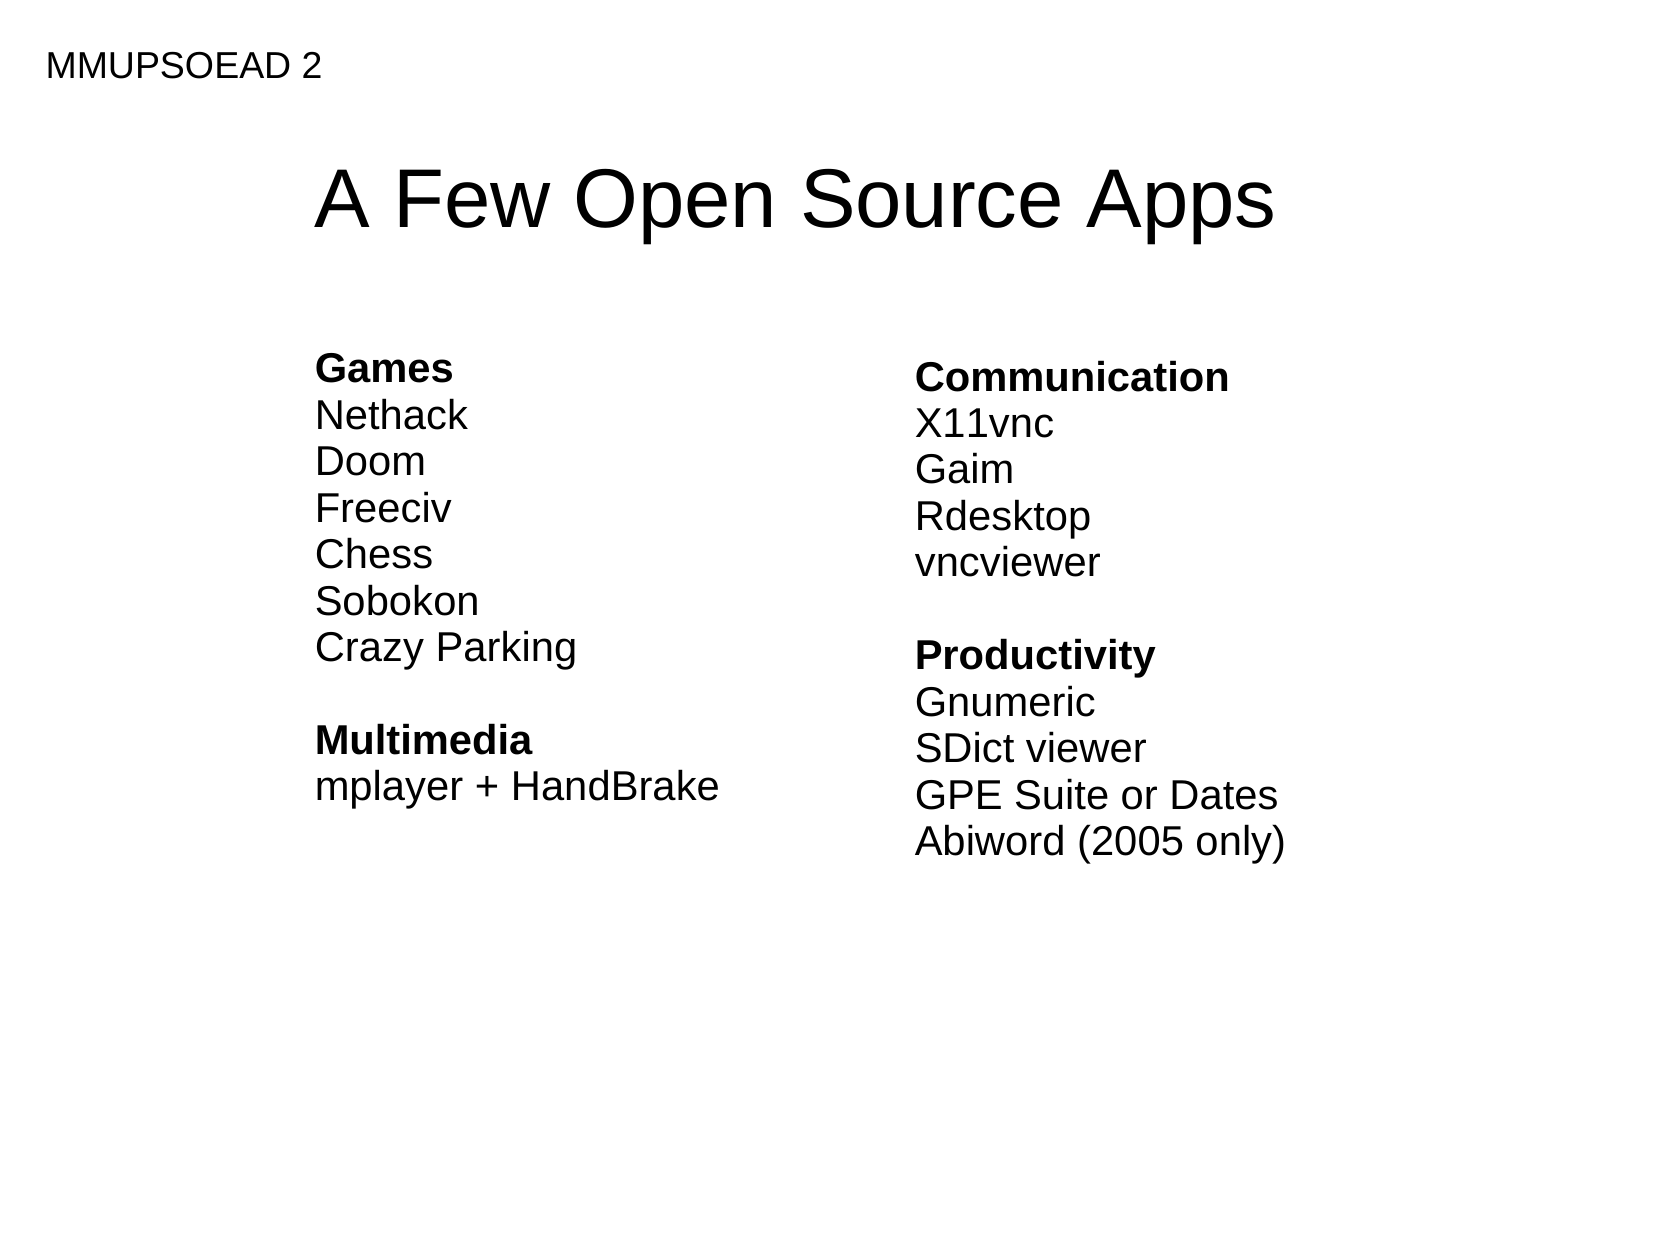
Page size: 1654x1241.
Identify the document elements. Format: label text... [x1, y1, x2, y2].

text_box A Few Open Source Apps [300, 144, 1293, 263]
text_box MMUPSOEAD 2 [30, 37, 338, 99]
text_box Games Nethack Doom Freeciv Chess Sobokon Crazy Parking Multimedia mplayer + HandBrake [300, 337, 826, 1163]
text_box Communication X11vnc Gaim Rdesktop vncviewer Productivity Gnumeric SDict viewer GPE Suite or Dates Abiword (2005 only) [900, 345, 1302, 1088]
